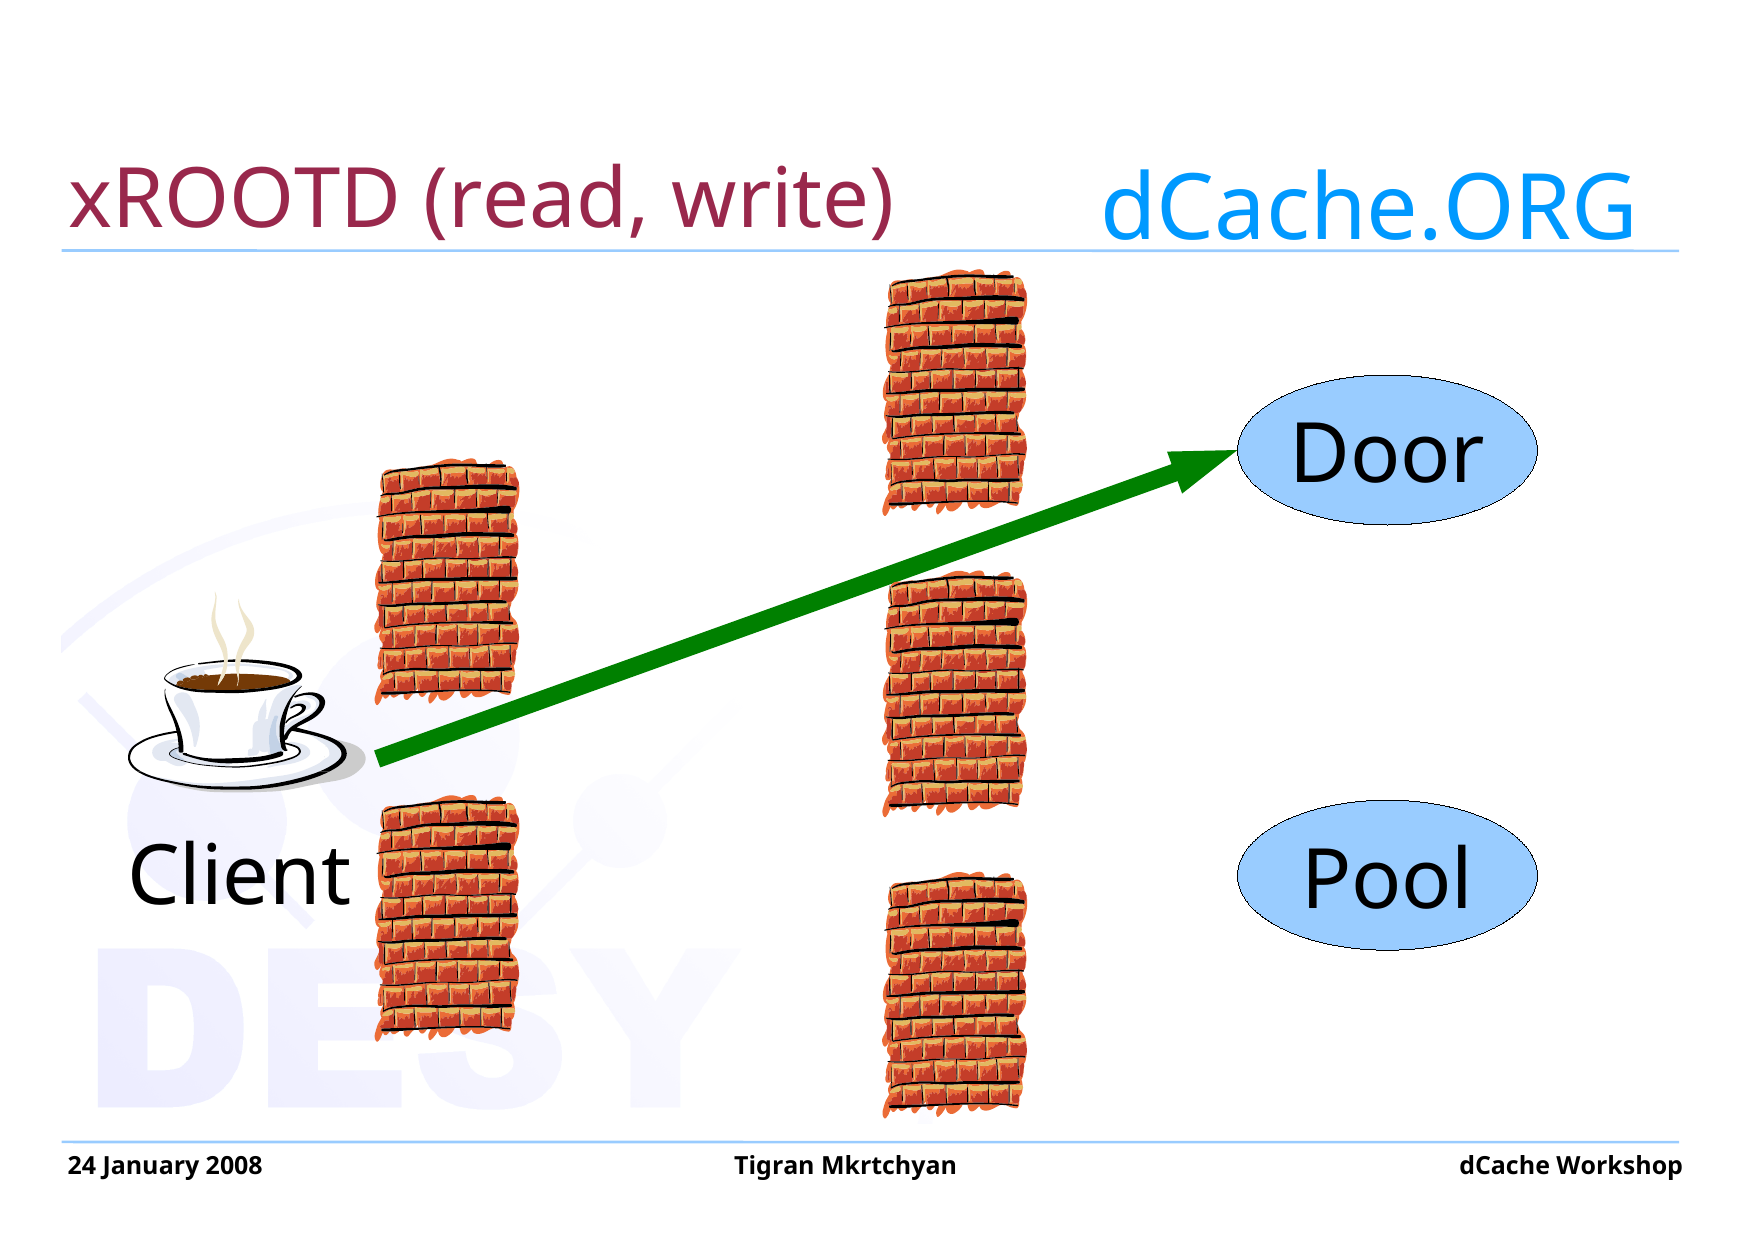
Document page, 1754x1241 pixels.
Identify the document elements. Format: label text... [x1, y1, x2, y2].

text_box Client [112, 809, 369, 921]
text_box xROOTD (read, write) [69, 139, 1088, 250]
text_box Door [1237, 375, 1538, 526]
text_box Pool [1237, 800, 1538, 951]
picture [61, 260, 1032, 1128]
